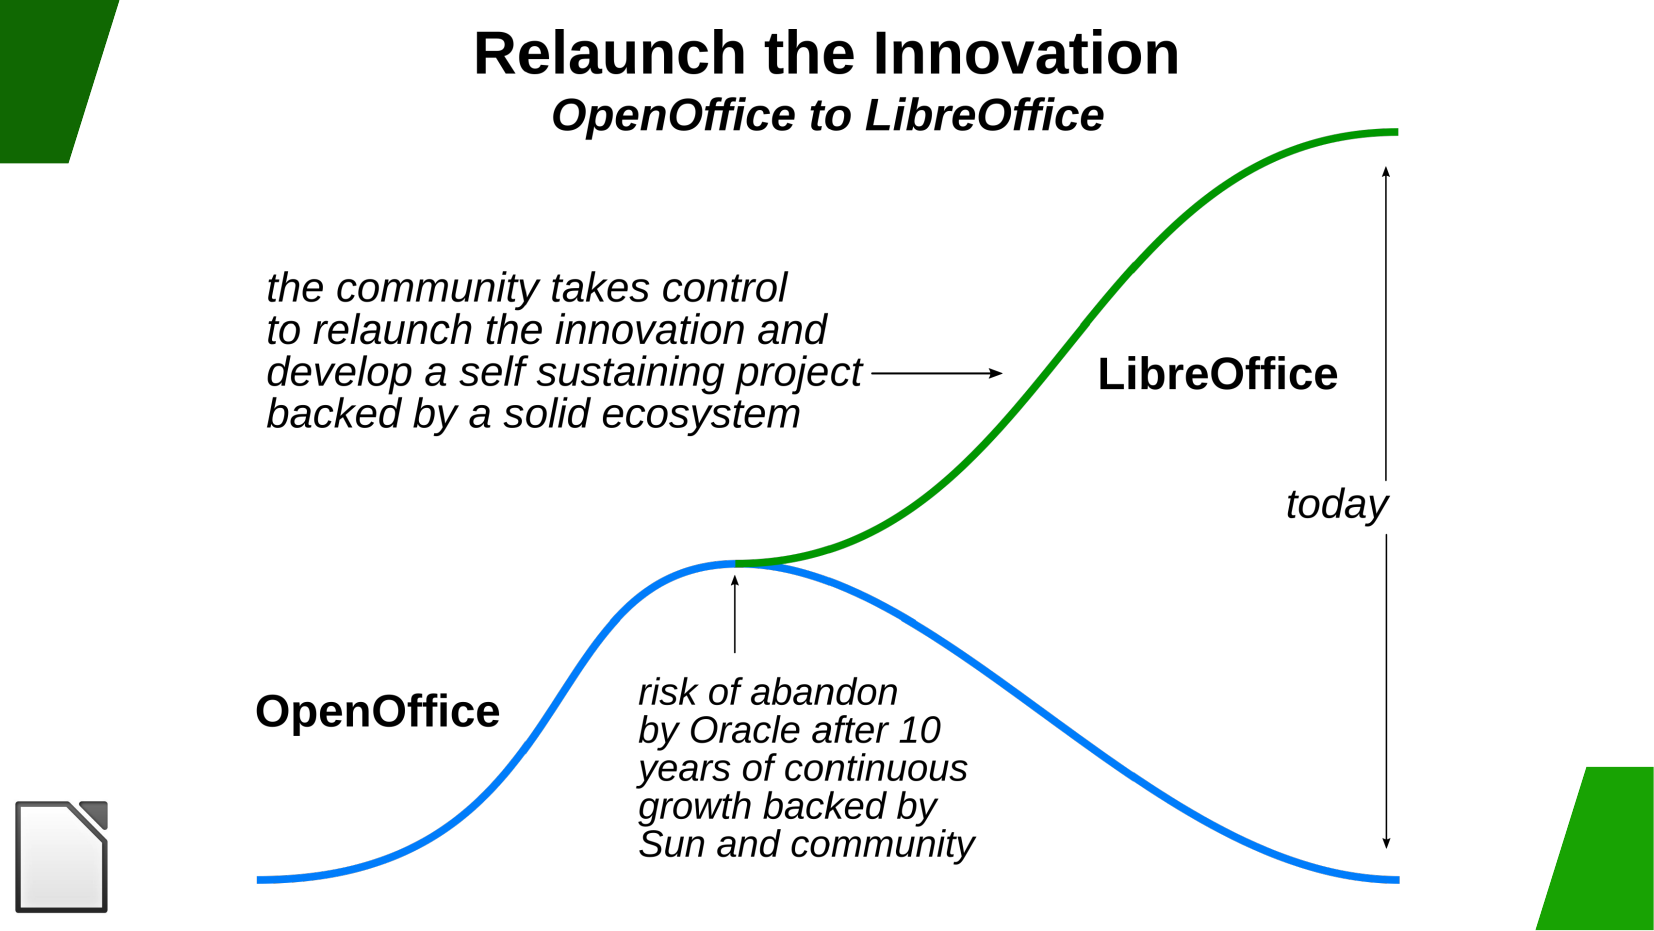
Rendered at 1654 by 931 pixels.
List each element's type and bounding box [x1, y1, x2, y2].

picture [222, 29, 1437, 916]
picture [12, 798, 111, 917]
